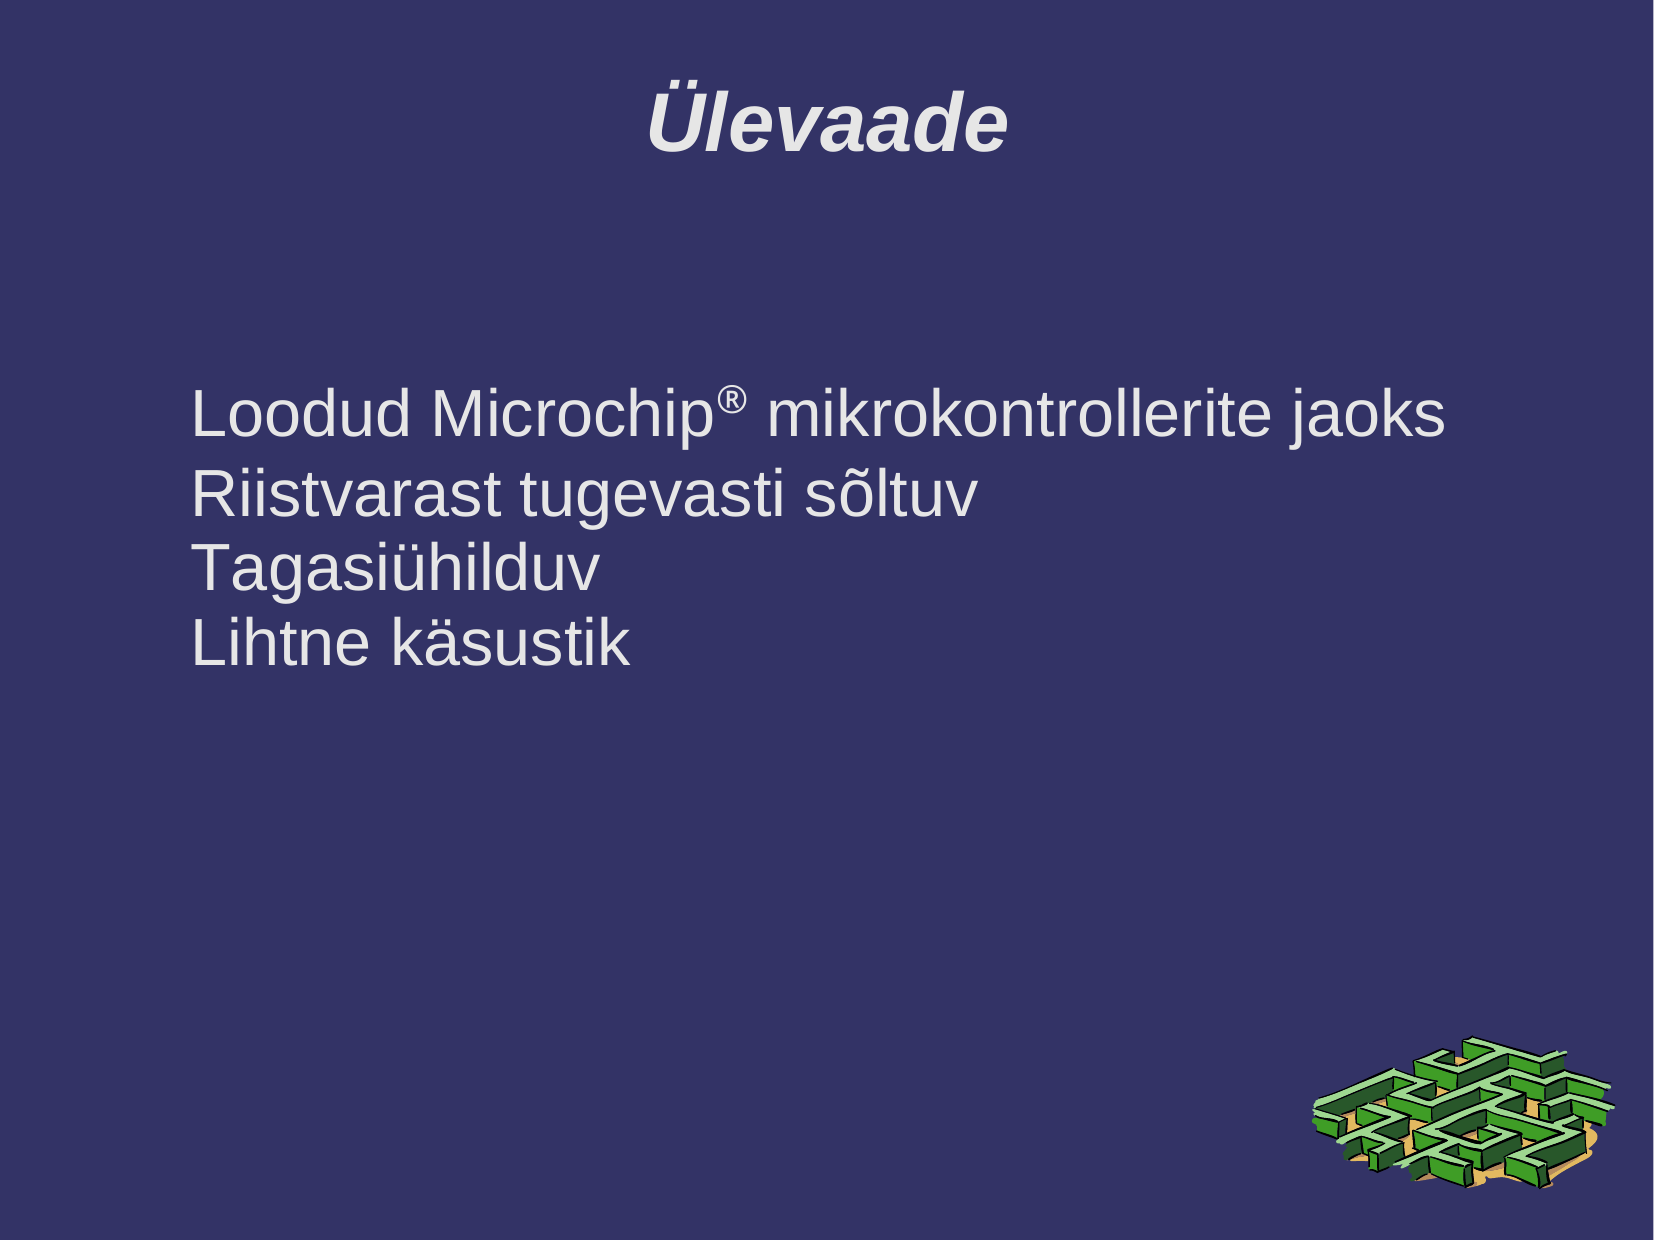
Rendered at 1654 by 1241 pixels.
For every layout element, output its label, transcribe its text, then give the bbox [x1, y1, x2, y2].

title Ülevaade [121, 19, 1534, 227]
list Loodud Microchip® mikrokontrollerite jaoks Riistvarast tugevasti sõltuv Tagasiühilduv Lihtne käsustik [178, 364, 1570, 1147]
